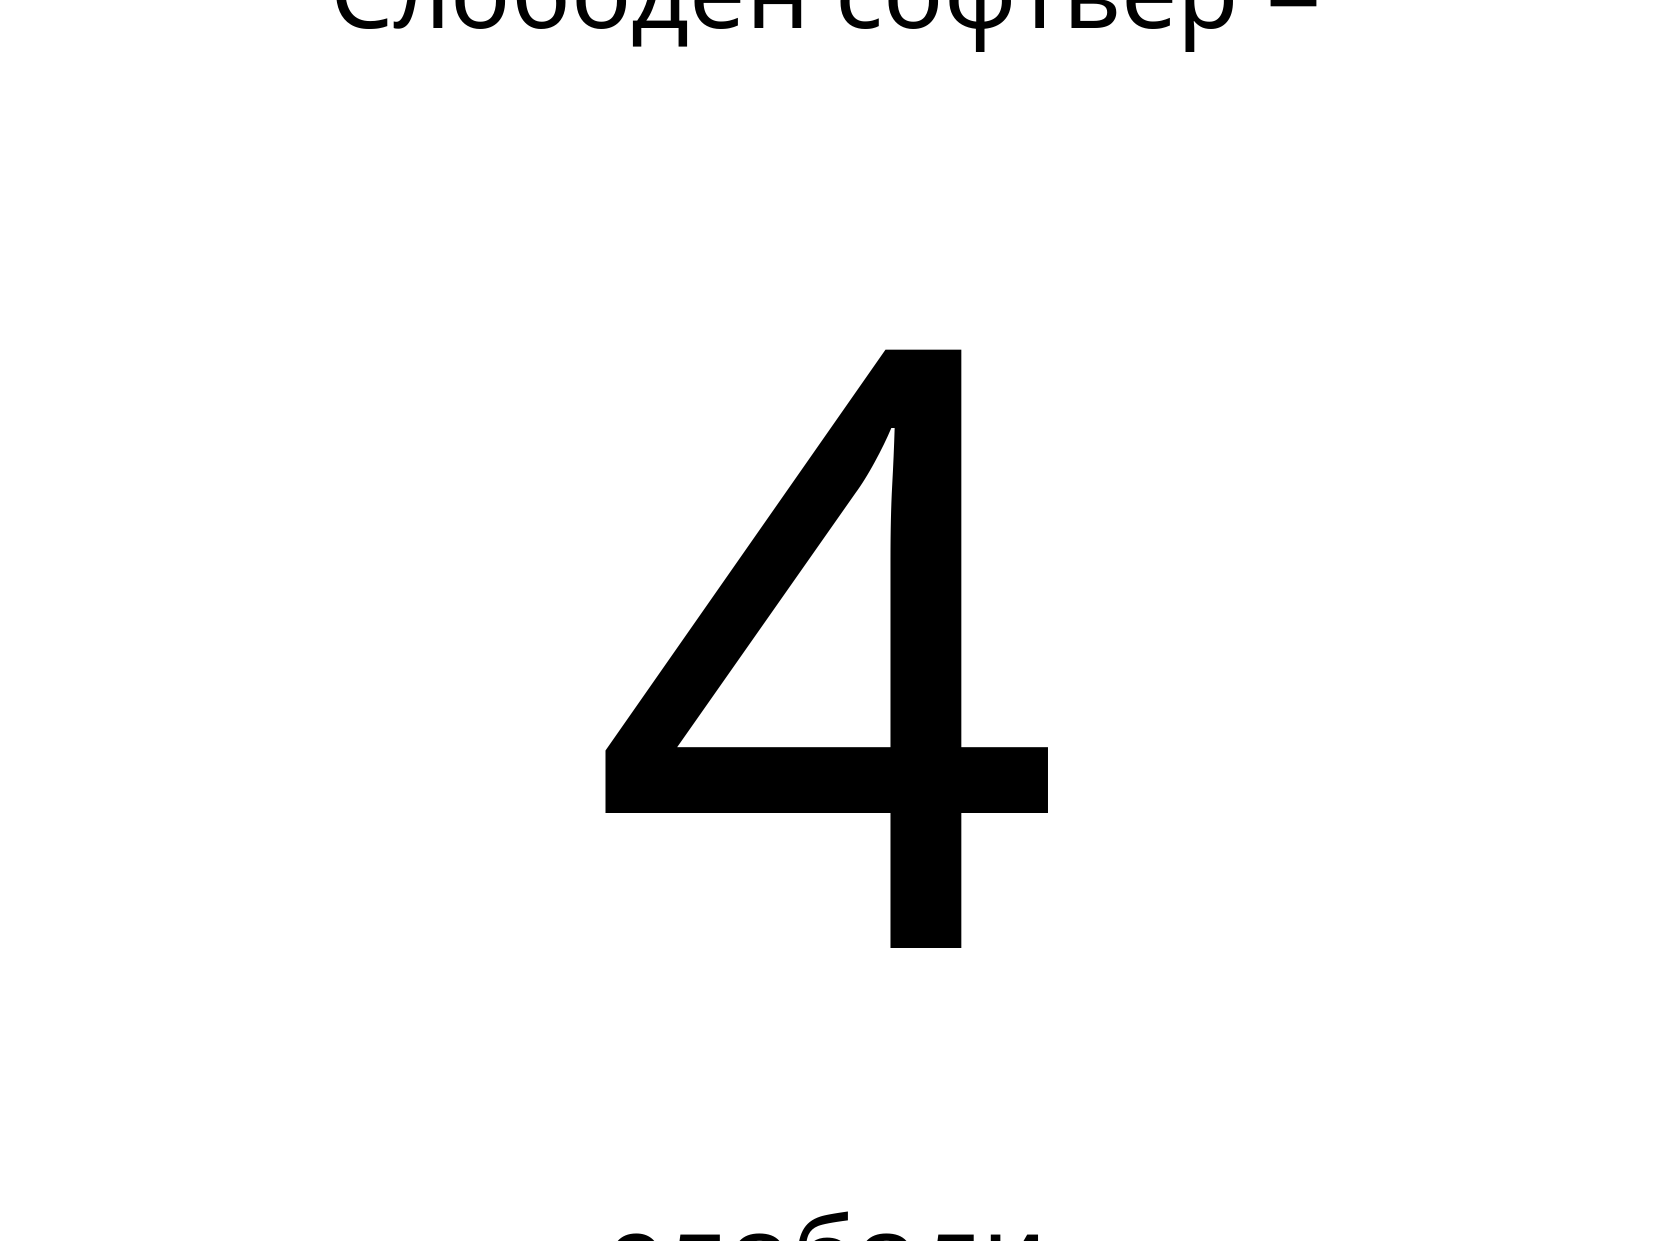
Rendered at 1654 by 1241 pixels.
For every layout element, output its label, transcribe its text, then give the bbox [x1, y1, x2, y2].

subtitle Слободен софтвер = 4 слободи [0, 0, 1654, 1241]
